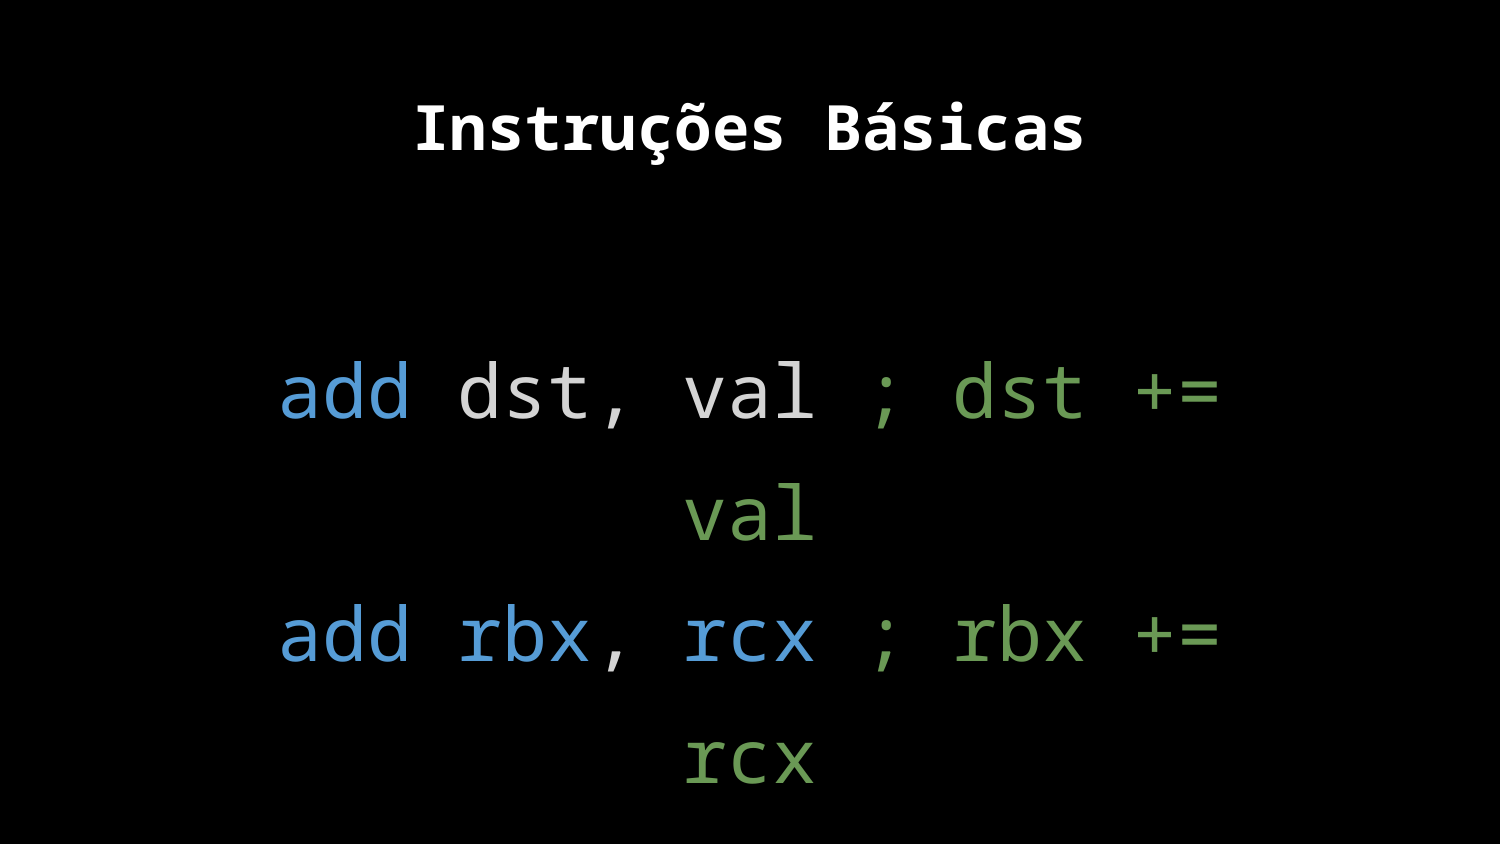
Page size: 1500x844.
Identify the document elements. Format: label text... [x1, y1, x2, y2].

text_box add dst, val ; dst += val add rbx, rcx ; rbx += rcx [195, 297, 1305, 547]
title Instruções Básicas [51, 72, 1449, 167]
